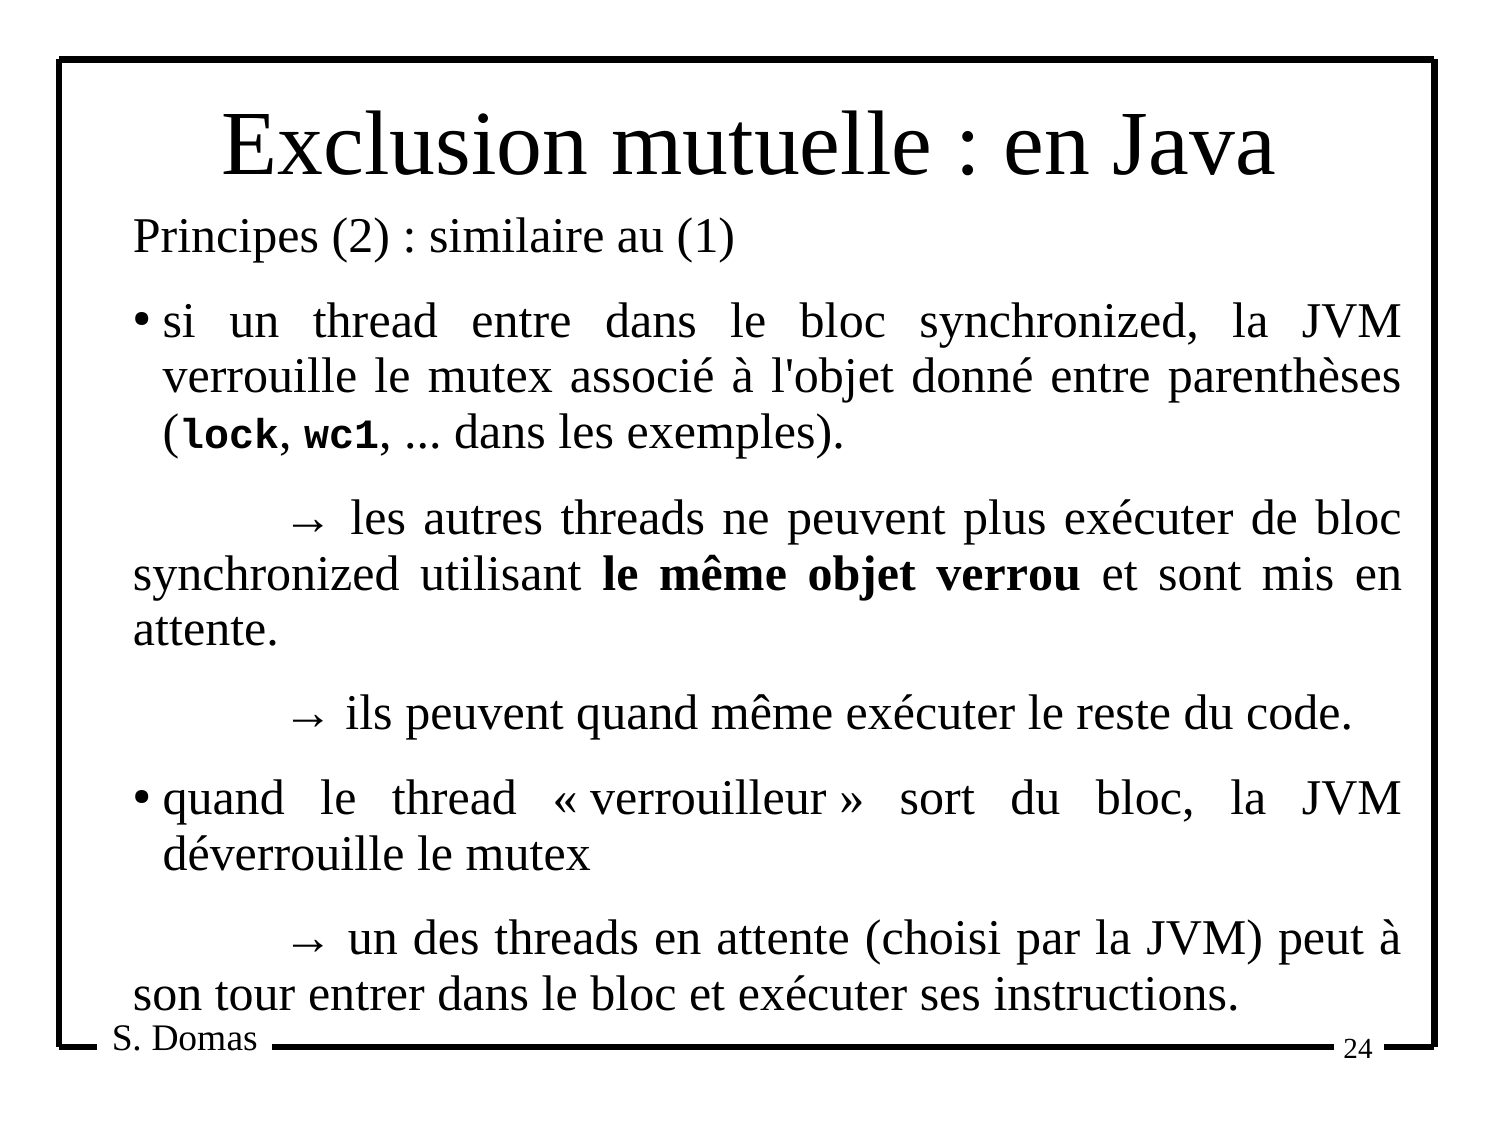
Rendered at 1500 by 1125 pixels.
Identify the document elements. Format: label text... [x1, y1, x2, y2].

text_box S. Domas [97, 1009, 273, 1067]
title Exclusion mutuelle : en Java [112, 49, 1388, 238]
text_box Principes (2) : similaire au (1) si un thread entre dans le bloc synchronized, la JVM verrouille le mutex associé à l'objet donné entre parenthèses (lock, wc1, ... dans les exemples). → les autres threads ne peuvent plus exécuter de bloc synchronized utilisant le même objet verrou et sont mis en attente. → ils peuvent quand même exécuter le reste du code. quand le thread « verrouilleur » sort du bloc, la JVM déverrouille le mutex → un des threads en attente (choisi par la JVM) peut à son tour entrer dans le bloc et exécuter ses instructions. [118, 200, 1418, 1093]
